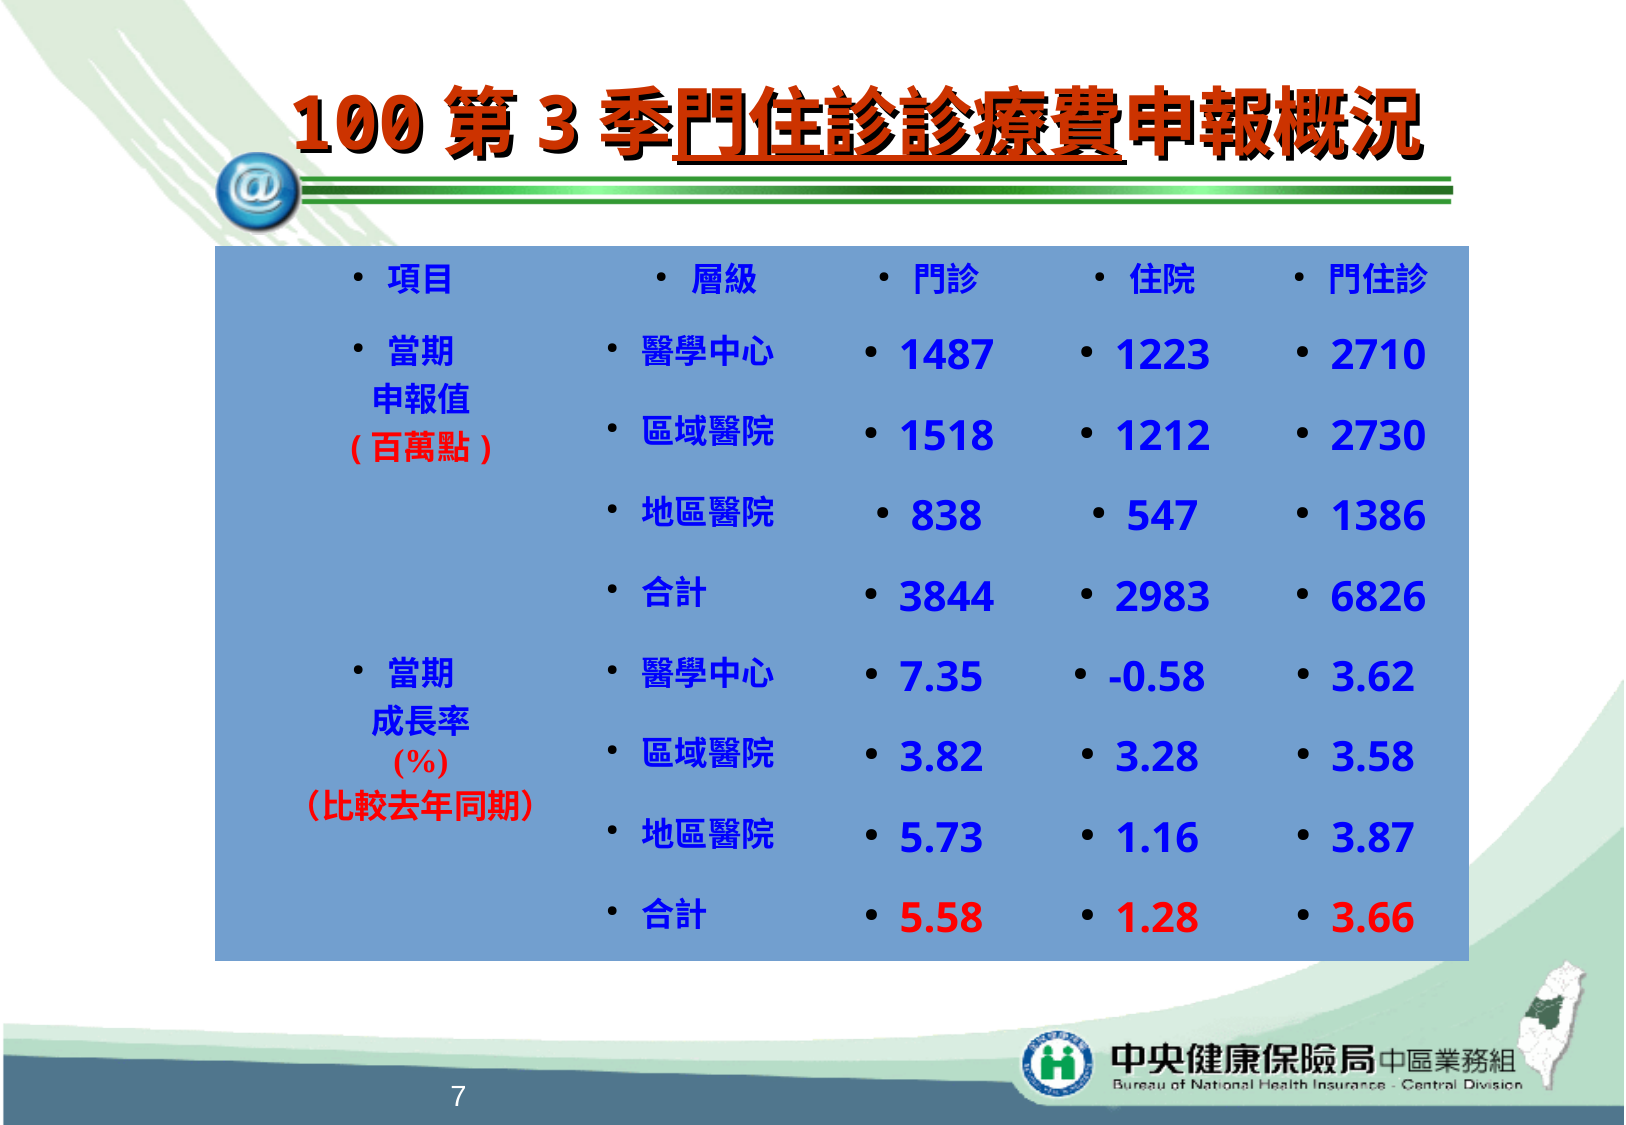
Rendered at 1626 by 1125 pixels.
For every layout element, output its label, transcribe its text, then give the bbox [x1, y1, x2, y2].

table_cell 1.16 [1037, 800, 1253, 881]
table_cell 3.82 [821, 720, 1037, 800]
table_cell 7.35 [821, 639, 1037, 720]
table_cell 當期 成長率 (%) （比較去年同期） [215, 639, 592, 961]
table_cell 1487 [821, 318, 1037, 398]
table_cell 醫學中心 [592, 639, 821, 720]
table_header 項目 [215, 246, 592, 318]
table_cell 1518 [821, 398, 1037, 478]
table_cell 3.62 [1253, 639, 1469, 720]
table_cell 合計 [592, 559, 821, 639]
table_cell 區域醫院 [592, 398, 821, 478]
table_cell 6826 [1253, 559, 1469, 639]
table_cell 2710 [1253, 318, 1469, 398]
table_cell 838 [821, 478, 1037, 559]
table_header 住院 [1037, 246, 1253, 318]
text_box 100第3季門住診診療費申報概況 [273, 22, 1585, 234]
table_cell -0.58 [1037, 639, 1253, 720]
table_cell 5.73 [821, 800, 1037, 881]
table_header 門診 [821, 246, 1037, 318]
table_cell 醫學中心 [592, 318, 821, 398]
table_cell 3.66 [1253, 881, 1469, 961]
table_cell 1386 [1253, 478, 1469, 559]
table_cell 1212 [1037, 398, 1253, 478]
table_cell 3.87 [1253, 800, 1469, 881]
table_cell 3844 [821, 559, 1037, 639]
text_box [435, 1065, 815, 1125]
table_cell 合計 [592, 881, 821, 961]
table_cell 3.28 [1037, 720, 1253, 800]
table_cell 3.58 [1253, 720, 1469, 800]
table_cell 1223 [1037, 318, 1253, 398]
table_cell 5.58 [821, 881, 1037, 961]
table_cell 當期 申報值 (百萬點) [215, 318, 592, 639]
table_cell 區域醫院 [592, 720, 821, 800]
table_header 層級 [592, 246, 821, 318]
table_cell 2730 [1253, 398, 1469, 478]
table_cell 地區醫院 [592, 800, 821, 881]
table_header 門住診 [1253, 246, 1469, 318]
table_cell 2983 [1037, 559, 1253, 639]
table_cell 地區醫院 [592, 478, 821, 559]
table_cell 1.28 [1037, 881, 1253, 961]
table_cell 547 [1037, 478, 1253, 559]
